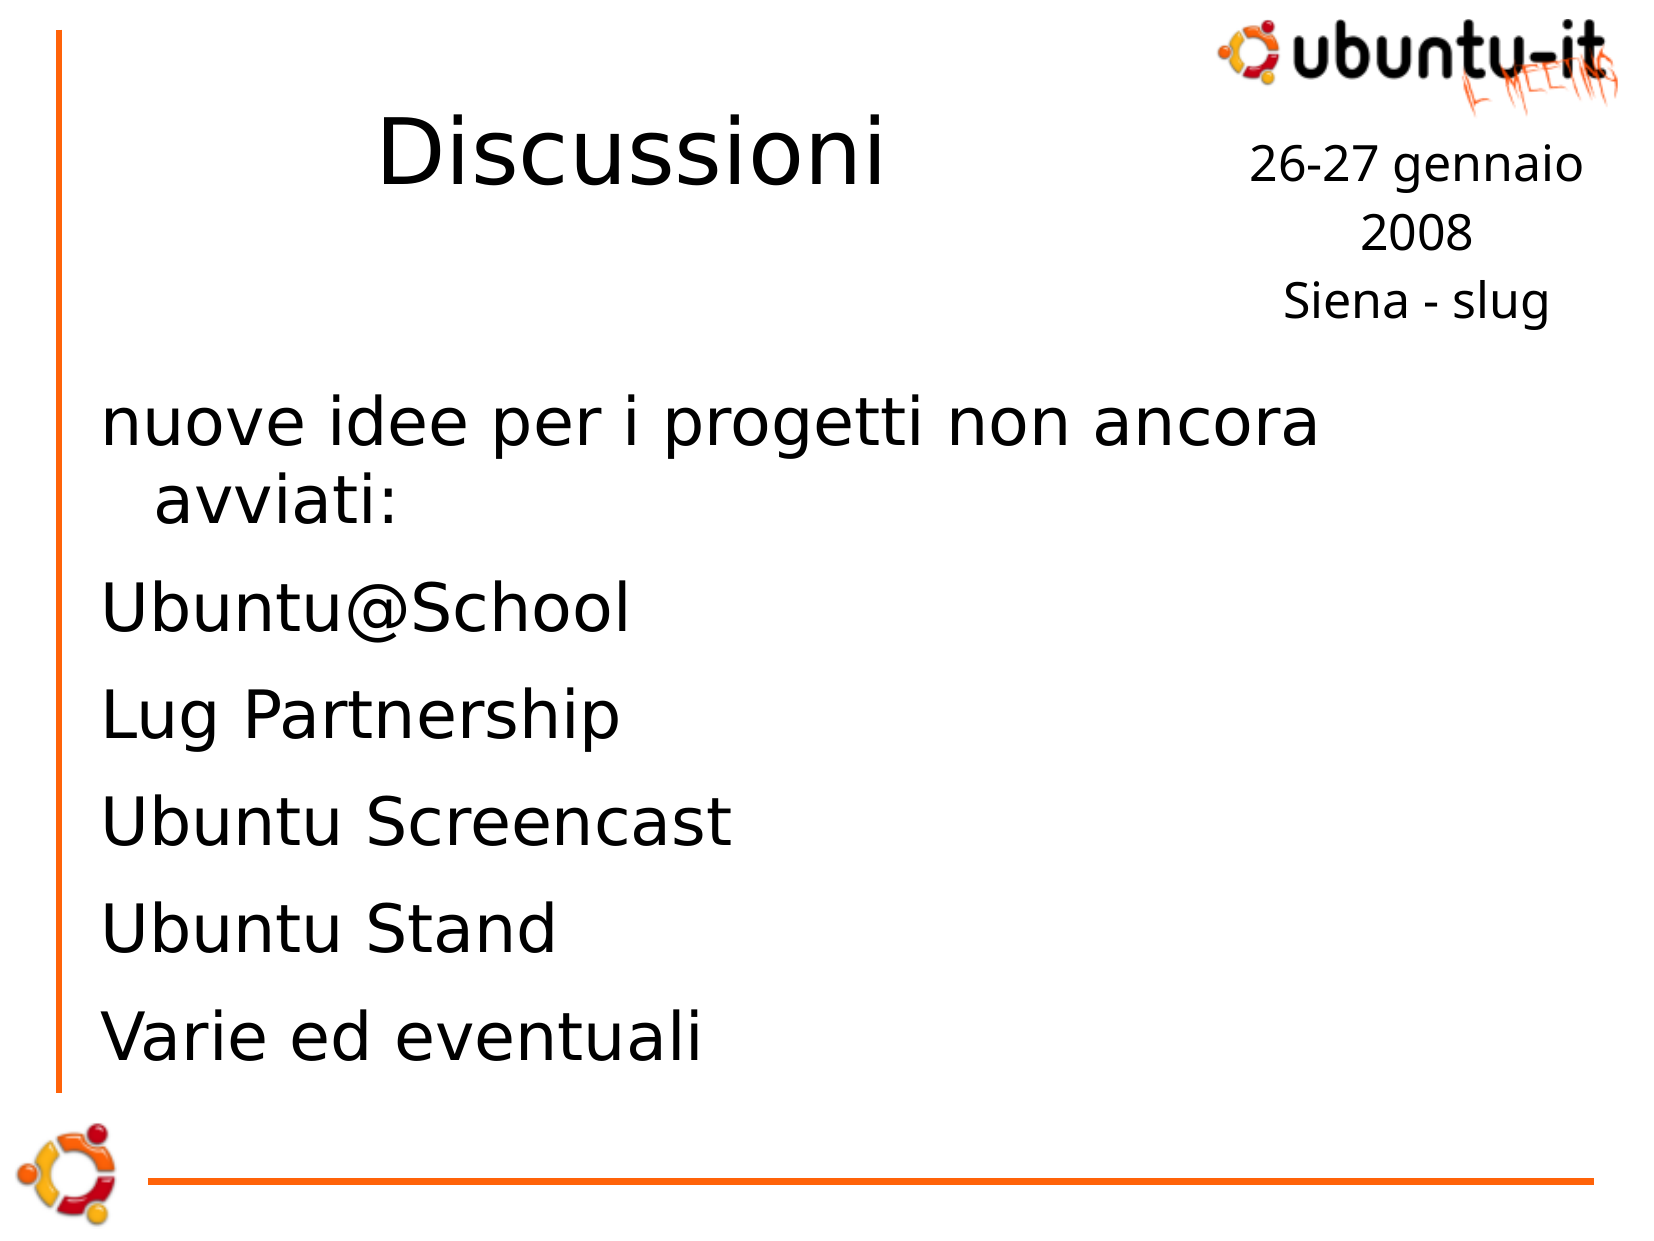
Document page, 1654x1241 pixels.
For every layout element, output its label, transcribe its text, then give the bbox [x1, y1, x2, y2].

picture [1210, 19, 1628, 119]
title Discussioni [82, 56, 1182, 250]
picture [14, 1122, 119, 1229]
list nuove idee per i progetti non ancora avviati: Ubuntu@School Lug Partnership Ubuntu Screencast Ubuntu Stand Varie ed eventuali [82, 383, 1571, 1094]
